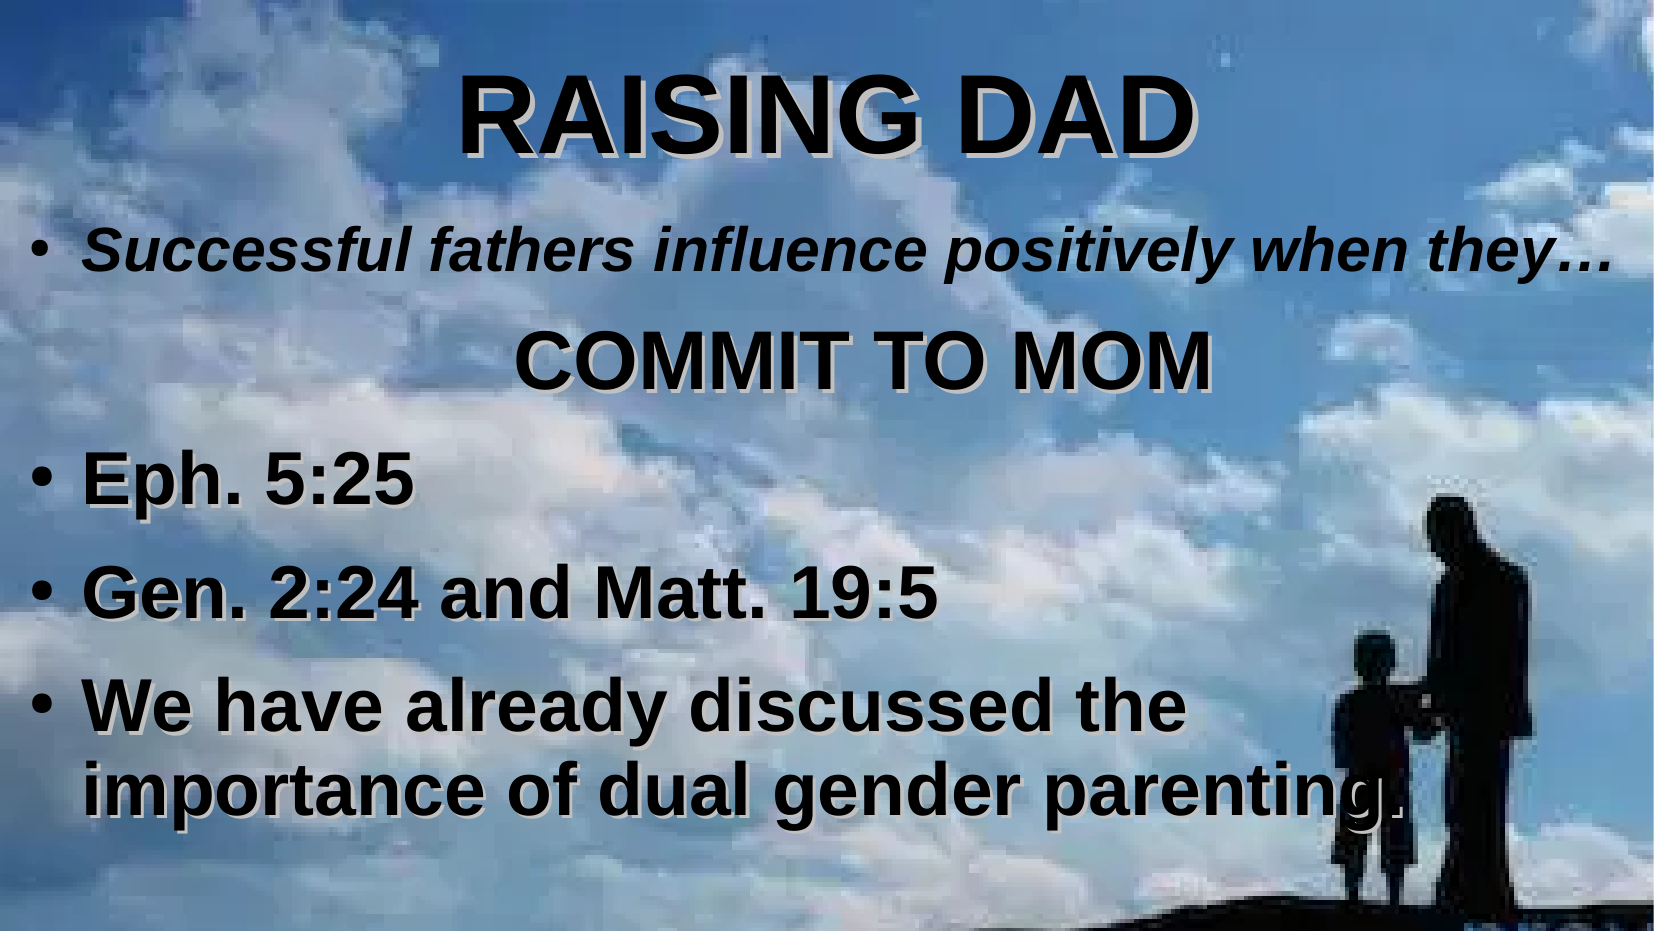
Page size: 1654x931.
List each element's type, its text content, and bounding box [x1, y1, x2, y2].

picture [0, 0, 1654, 931]
list Successful fathers influence positively when they… COMMIT TO MOM Eph. 5:25 Gen. 2:24 and Matt. 19:5 We have already discussed the importance of dual gender parenting. [10, 214, 1646, 928]
title RAISING DAD [82, 37, 1571, 193]
